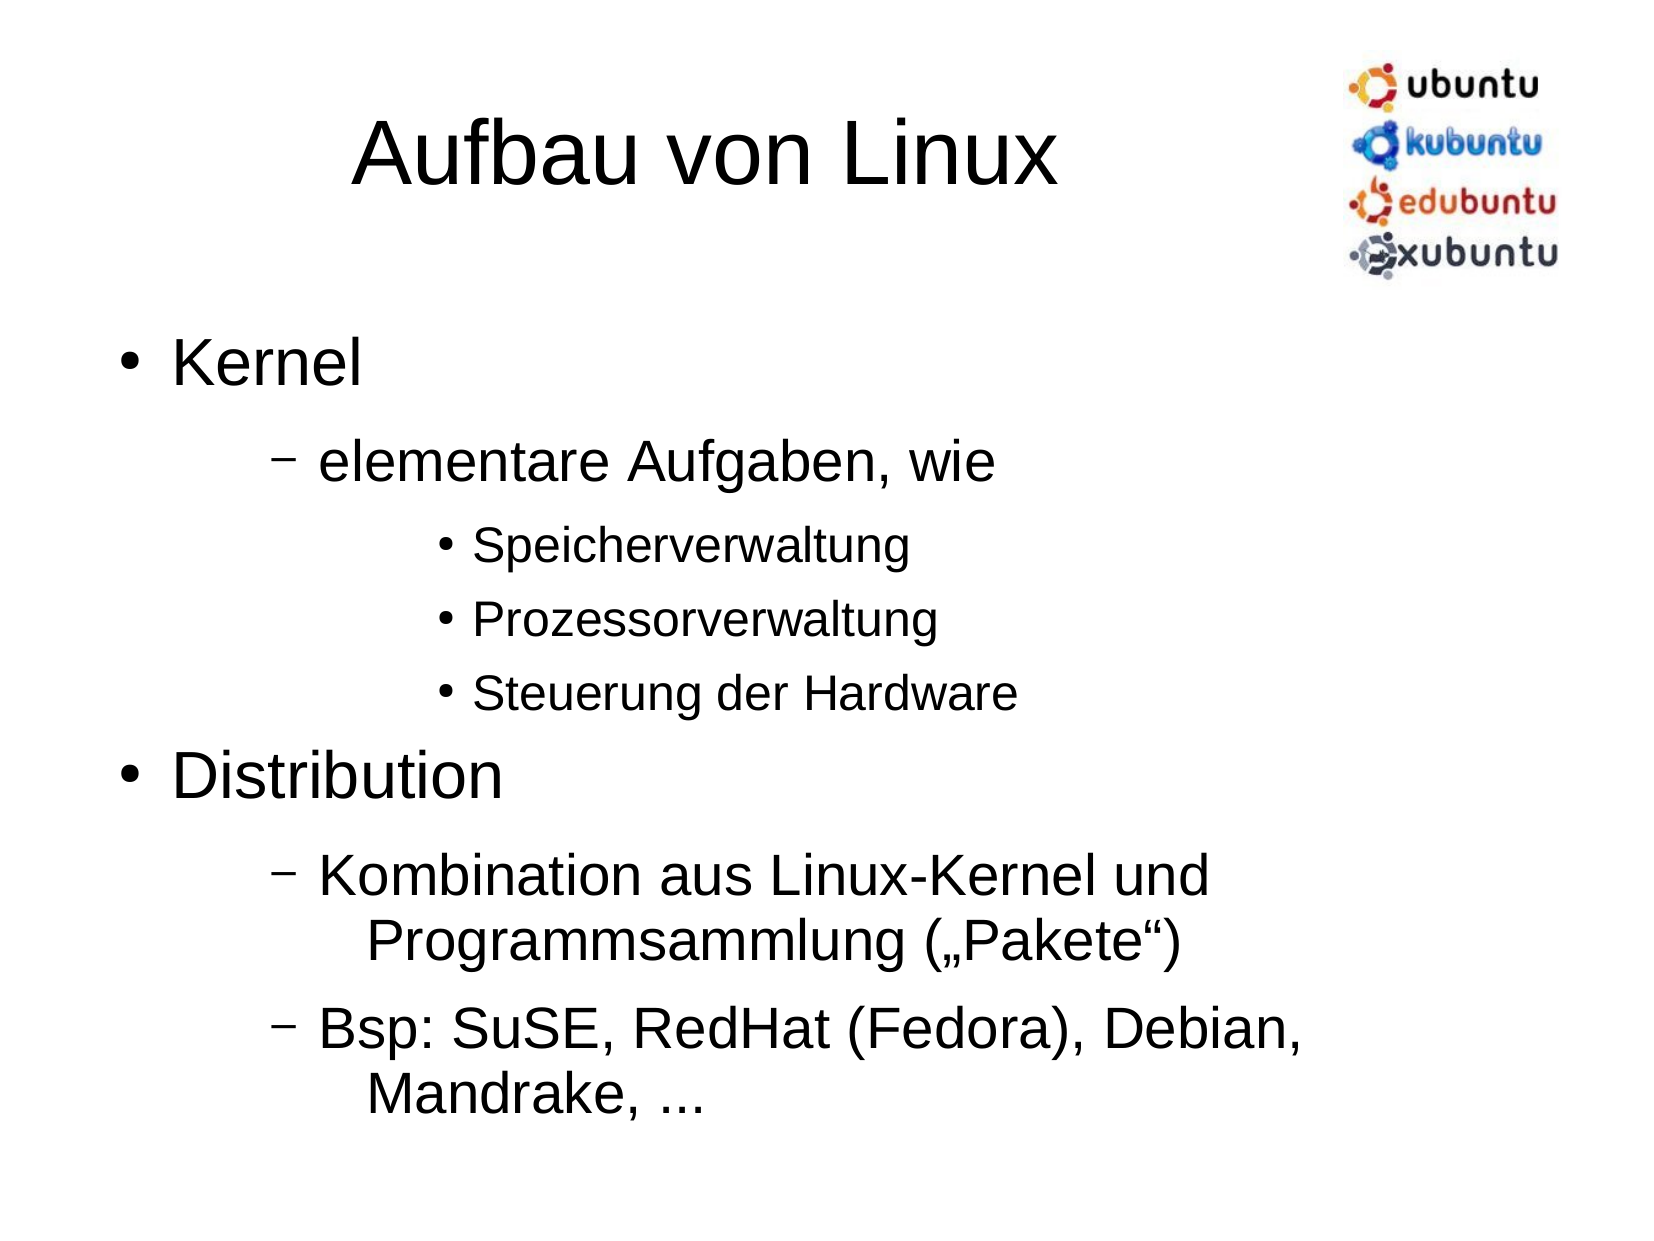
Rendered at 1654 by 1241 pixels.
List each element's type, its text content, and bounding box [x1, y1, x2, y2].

list Kernel elementare Aufgaben, wie Speicherverwaltung Prozessorverwaltung Steuerung der Hardware Distribution Kombination aus Linux-Kernel und Programmsammlung („Pakete“) Bsp: SuSE, RedHat (Fedora), Debian, Mandrake, ... [82, 324, 1571, 1182]
title Aufbau von Linux [82, 49, 1329, 257]
picture [1343, 50, 1565, 296]
